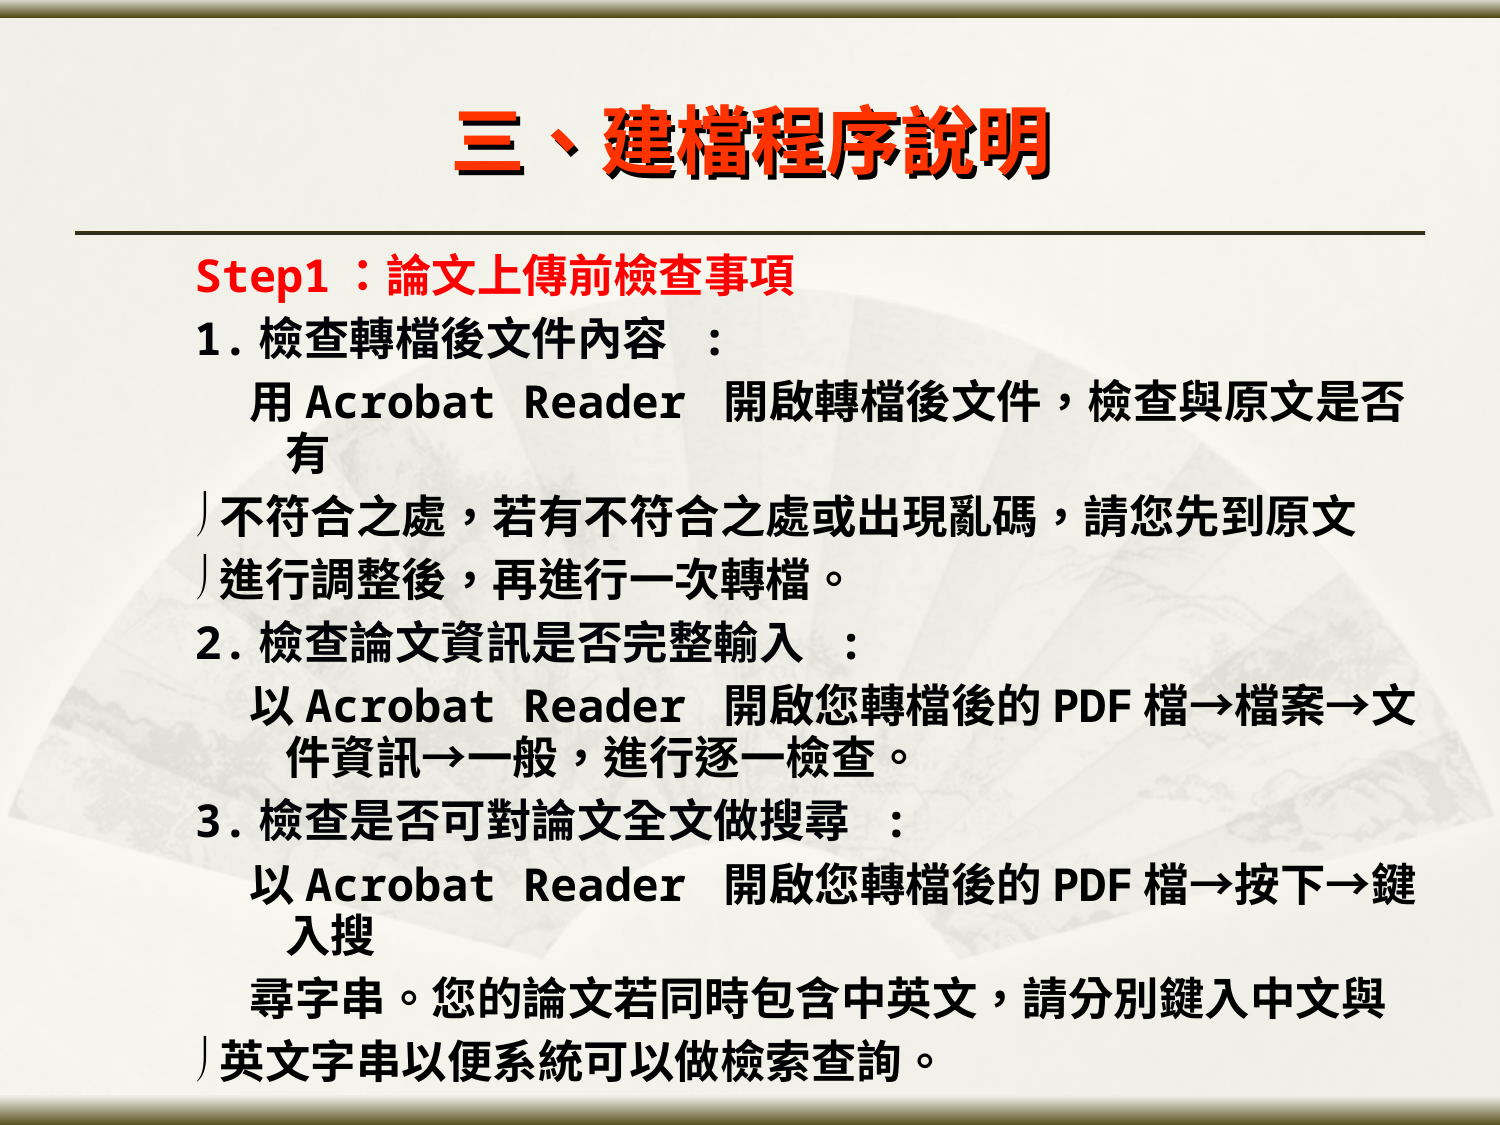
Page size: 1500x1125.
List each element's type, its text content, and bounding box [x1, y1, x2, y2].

title 三、建檔程序說明 [75, 45, 1426, 233]
list Step1：論文上傳前檢查事項 1.檢查轉檔後文件內容 : 用Acrobat Reader 開啟轉檔後文件，檢查與原文是否有 不符合之處，若有不符合之處或出現亂碼，請您先到原文 進行調整後，再進行一次轉檔。 2.檢查論文資訊是否完整輸入 : 以Acrobat Reader 開啟您轉檔後的PDF檔→檔案→文件資訊→一般，進行逐一檢查。 3.檢查是否可對論文全文做搜尋 : 以Acrobat Reader 開啟您轉檔後的PDF檔→按下→鍵入搜 尋字串。您的論文若同時包含中英文，請分別鍵入中文與 英文字串以便系統可以做檢索查詢。 [88, 243, 1439, 1098]
